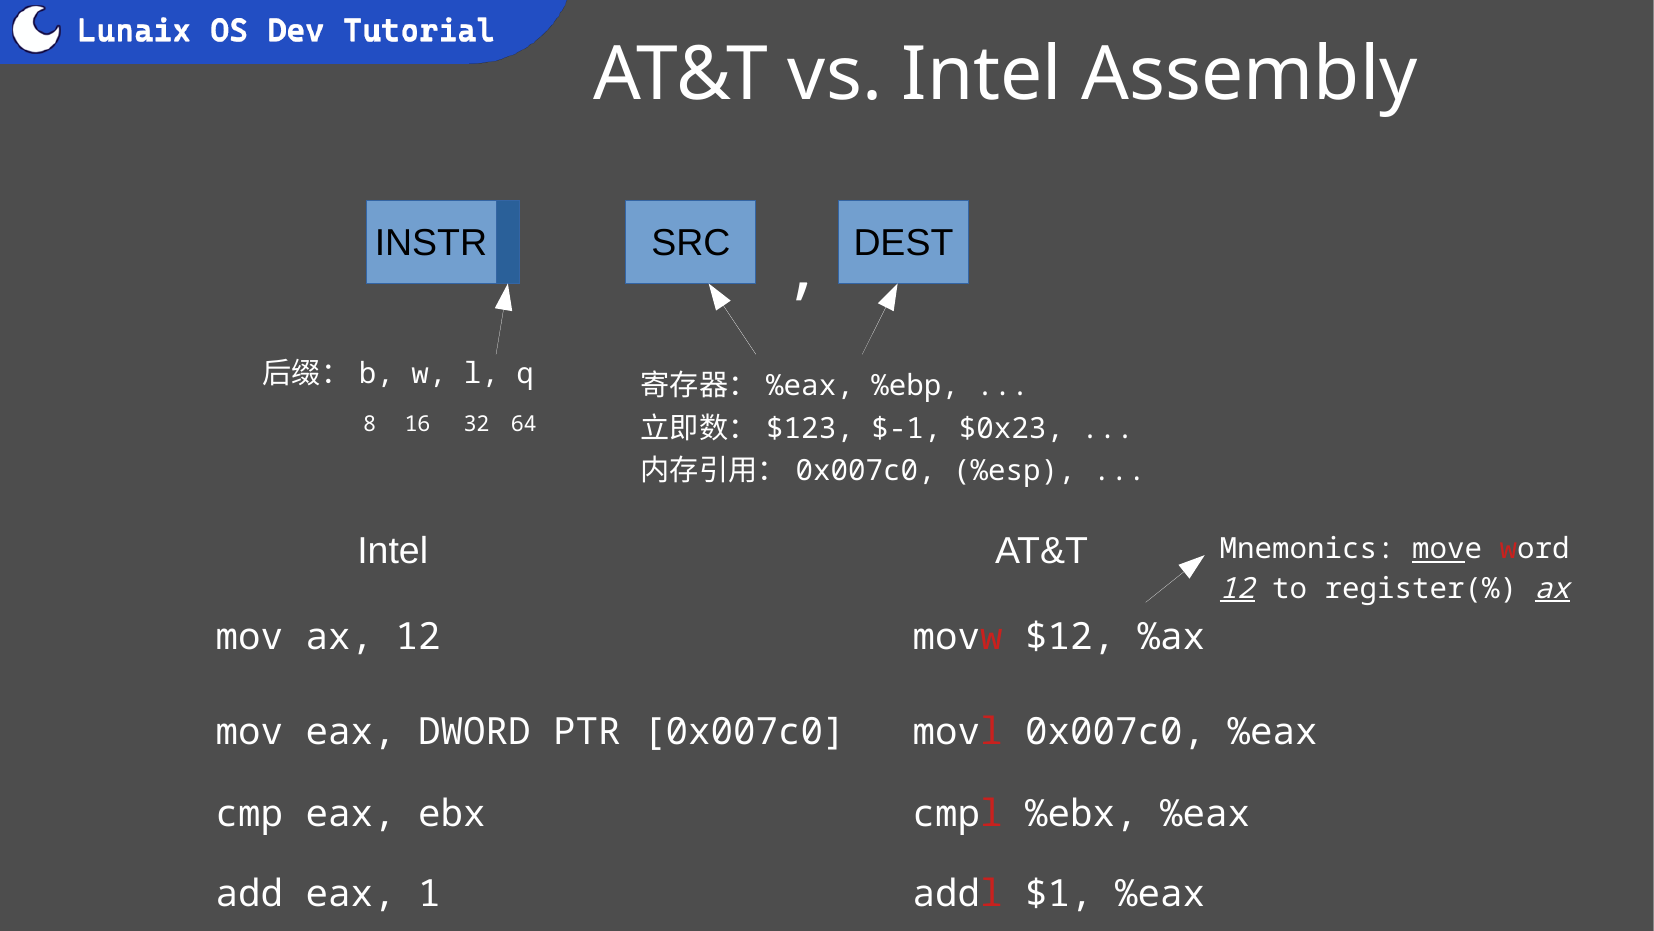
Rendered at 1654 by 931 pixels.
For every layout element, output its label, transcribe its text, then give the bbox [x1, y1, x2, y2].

text_box AT&T [980, 521, 1158, 579]
text_box , [767, 212, 827, 306]
text_box cmpl %ebx, %eax [897, 779, 1276, 851]
text_box Mnemonics: move word 12 to register(%) ax [1204, 519, 1630, 603]
text_box movl 0x007c0, %eax [897, 696, 1418, 756]
text_box Intel [342, 521, 520, 579]
picture [0, 0, 1654, 931]
text_box 后缀：b, w, l, q [248, 342, 556, 401]
text_box DEST [838, 200, 969, 284]
text_box SRC [625, 200, 756, 284]
text_box 寄存器：%eax, %ebp, ... 立即数：$123, $-1, $0x23, ... 内存引用：0x007c0, (%esp), ... [625, 354, 1229, 497]
text_box 64 [496, 400, 556, 441]
text_box cmp eax, ebx [200, 779, 579, 851]
text_box mov eax, DWORD PTR [0x007c0] [200, 696, 863, 756]
text_box 8 [354, 400, 378, 441]
text_box AT&T vs. Intel Assembly [578, 11, 1642, 111]
text_box addl $1, %eax [897, 859, 1276, 931]
text_box [496, 200, 520, 284]
text_box movw $12, %ax [897, 602, 1371, 662]
text_box 32 [448, 400, 496, 441]
text_box INSTR [366, 200, 496, 284]
text_box add eax, 1 [200, 859, 579, 931]
text_box 16 [389, 400, 448, 441]
text_box mov ax, 12 [200, 602, 579, 674]
